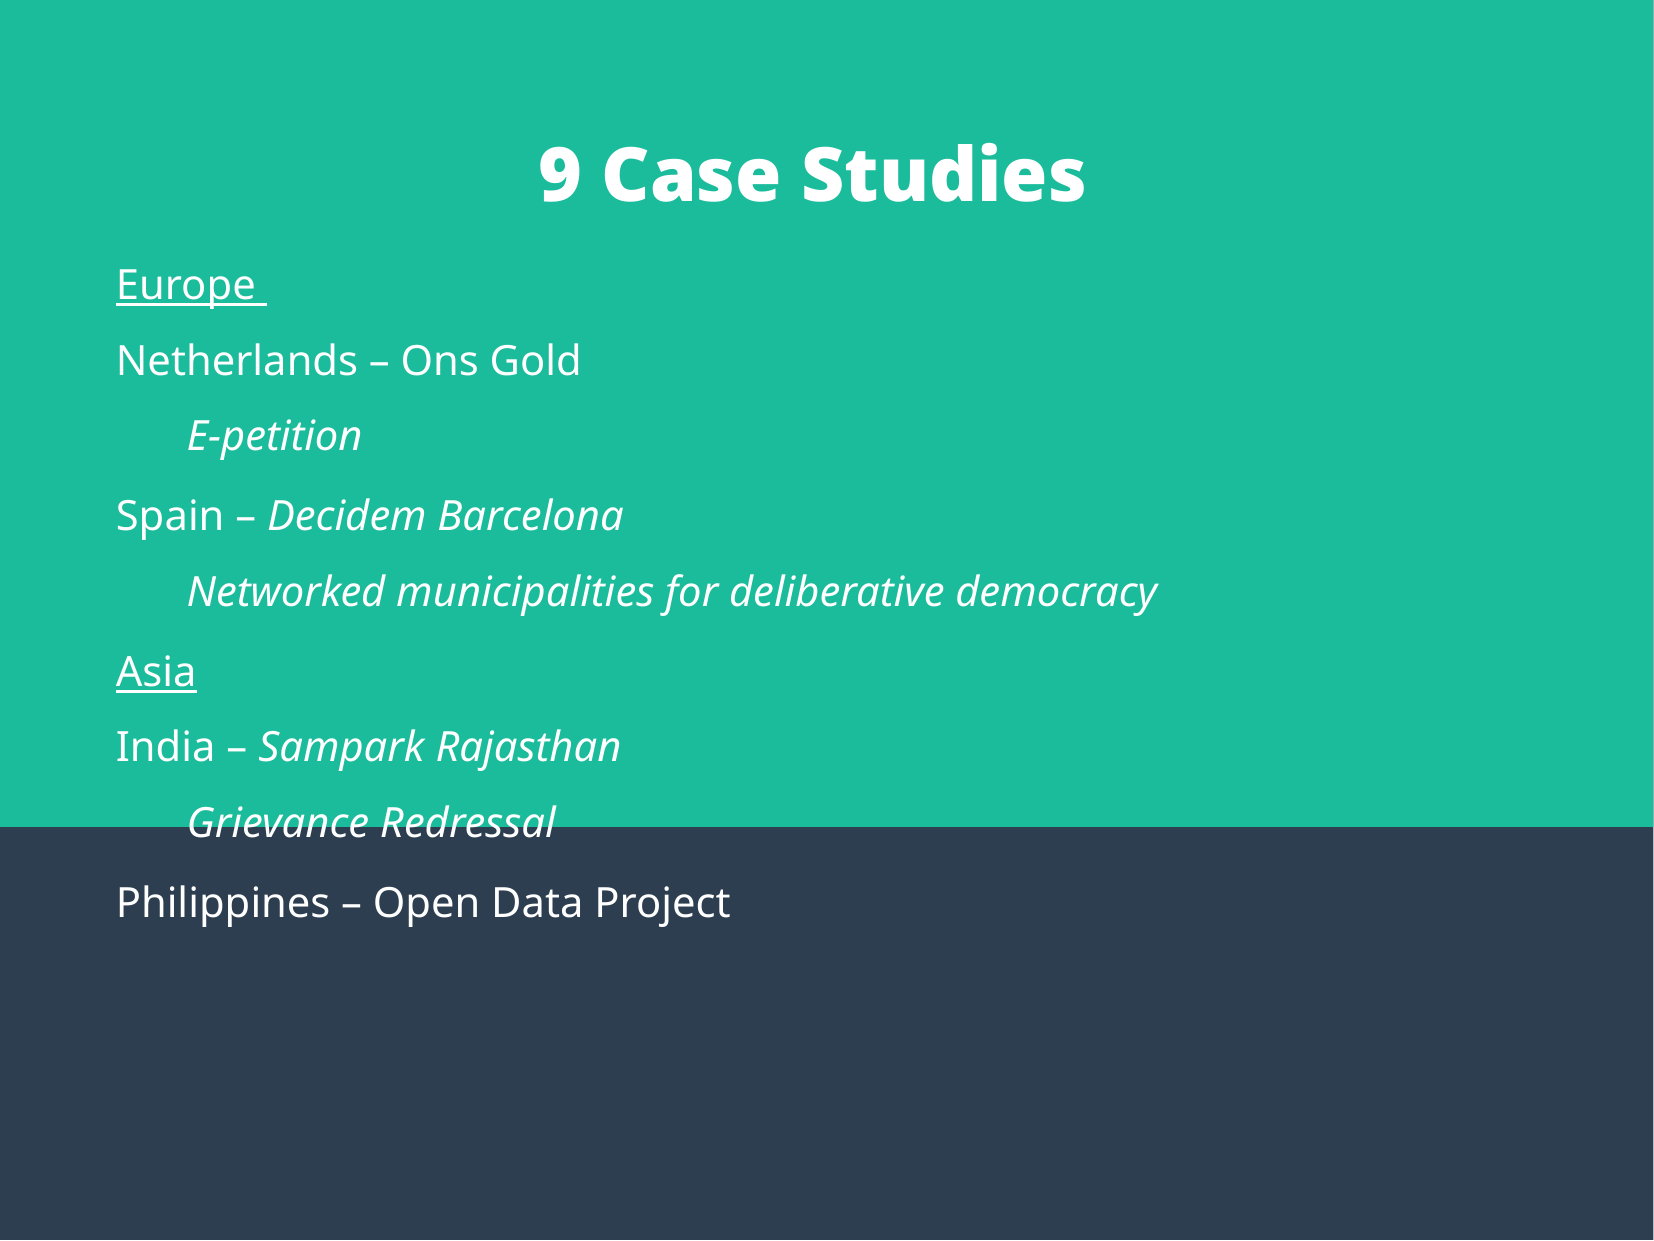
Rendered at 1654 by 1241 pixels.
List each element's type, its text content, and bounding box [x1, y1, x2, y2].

list Europe Netherlands – Ons Gold E-petition Spain – Decidem Barcelona Networked municipalities for deliberative democracy Asia India – Sampark Rajasthan Grievance Redressal Philippines – Open Data Project [45, 255, 1561, 1096]
title 9 Case Studies [45, 67, 1581, 226]
